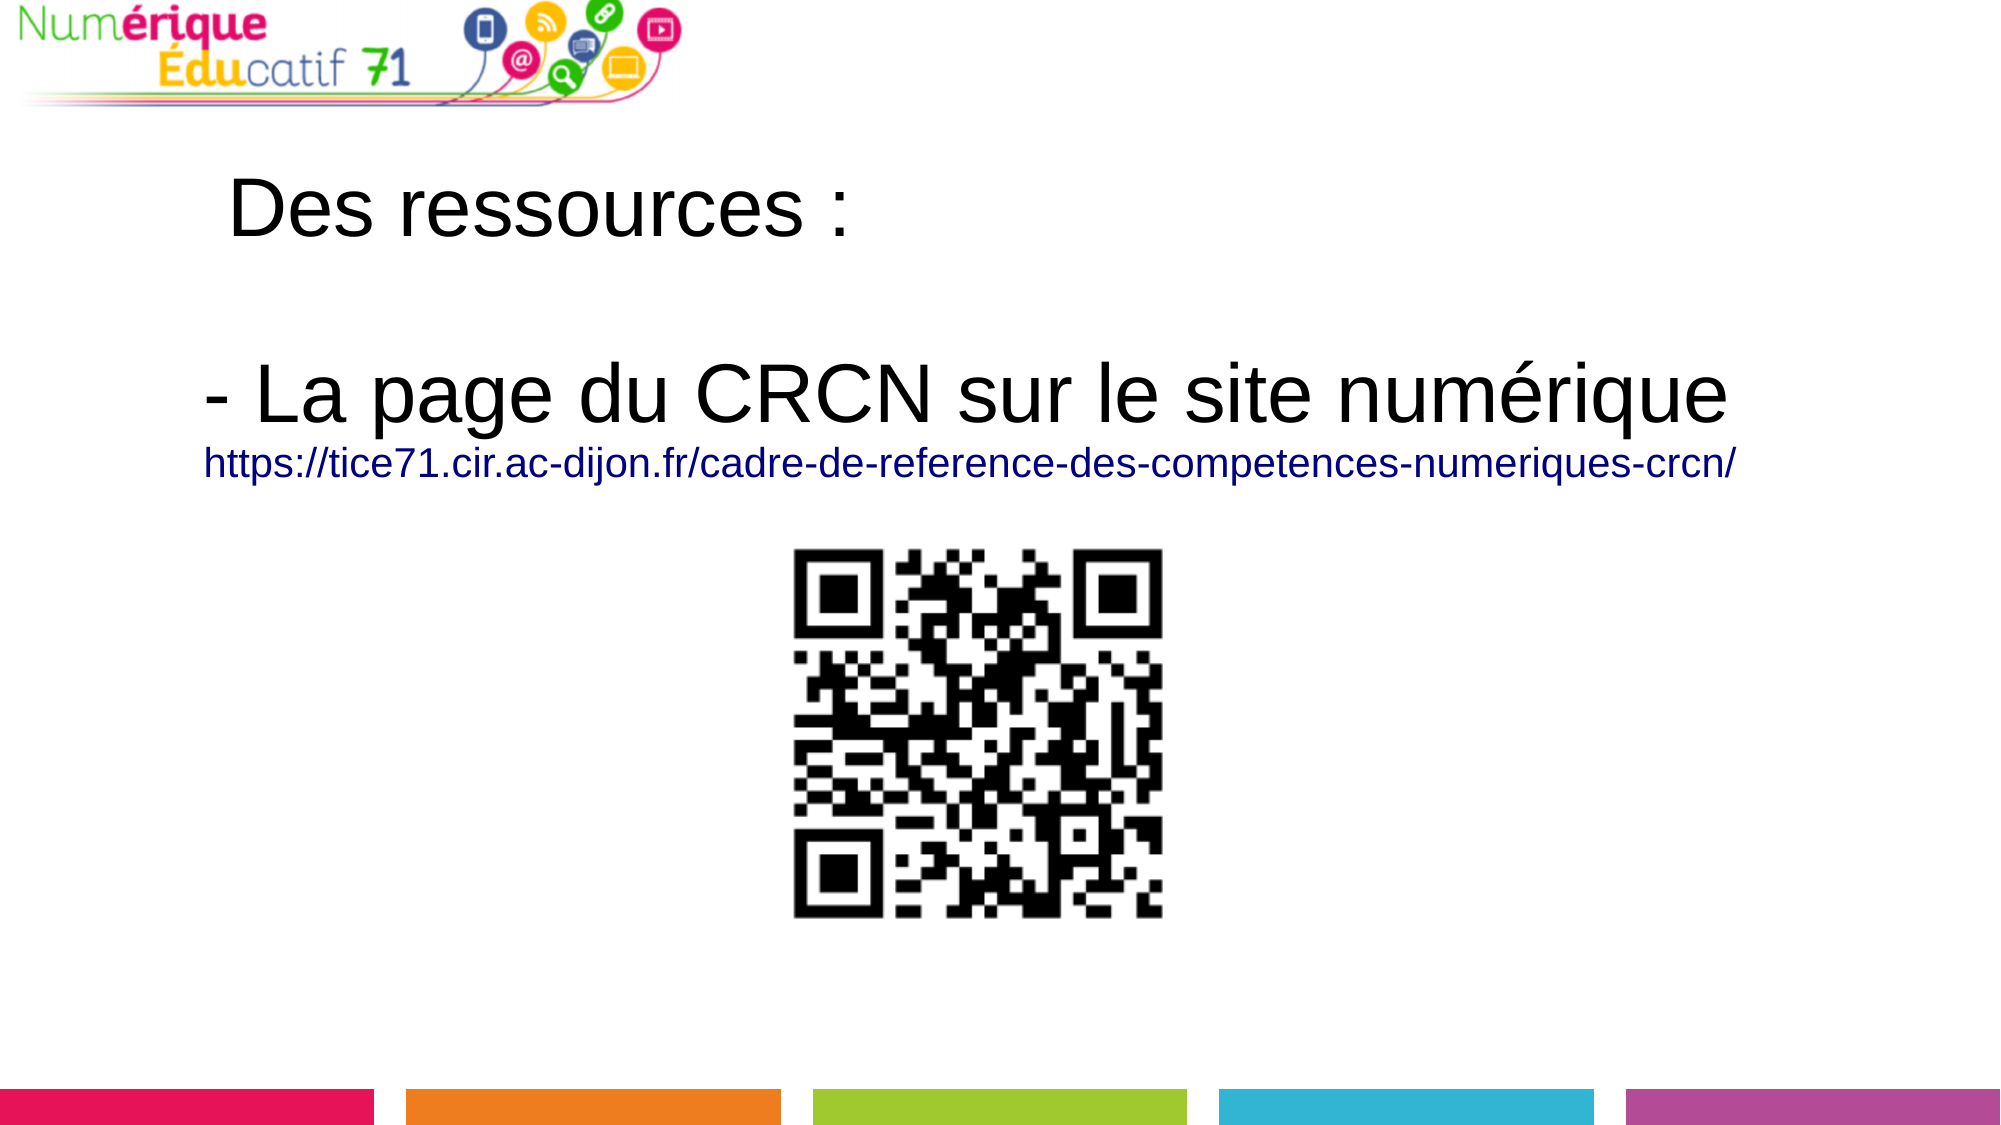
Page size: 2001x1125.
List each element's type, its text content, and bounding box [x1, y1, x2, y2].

text_box [1219, 1089, 1594, 1125]
picture [0, 0, 701, 107]
picture [744, 499, 1213, 969]
text_box [406, 1089, 781, 1125]
text_box [1626, 1089, 2000, 1125]
text_box [813, 1089, 1187, 1125]
text_box Des ressources : - La page du CRCN sur le site numérique https://tice71.cir.ac-dijon.fr/cadre-de-reference-des-competences-numeriques-crcn/ [188, 153, 1867, 820]
text_box [0, 1089, 374, 1125]
